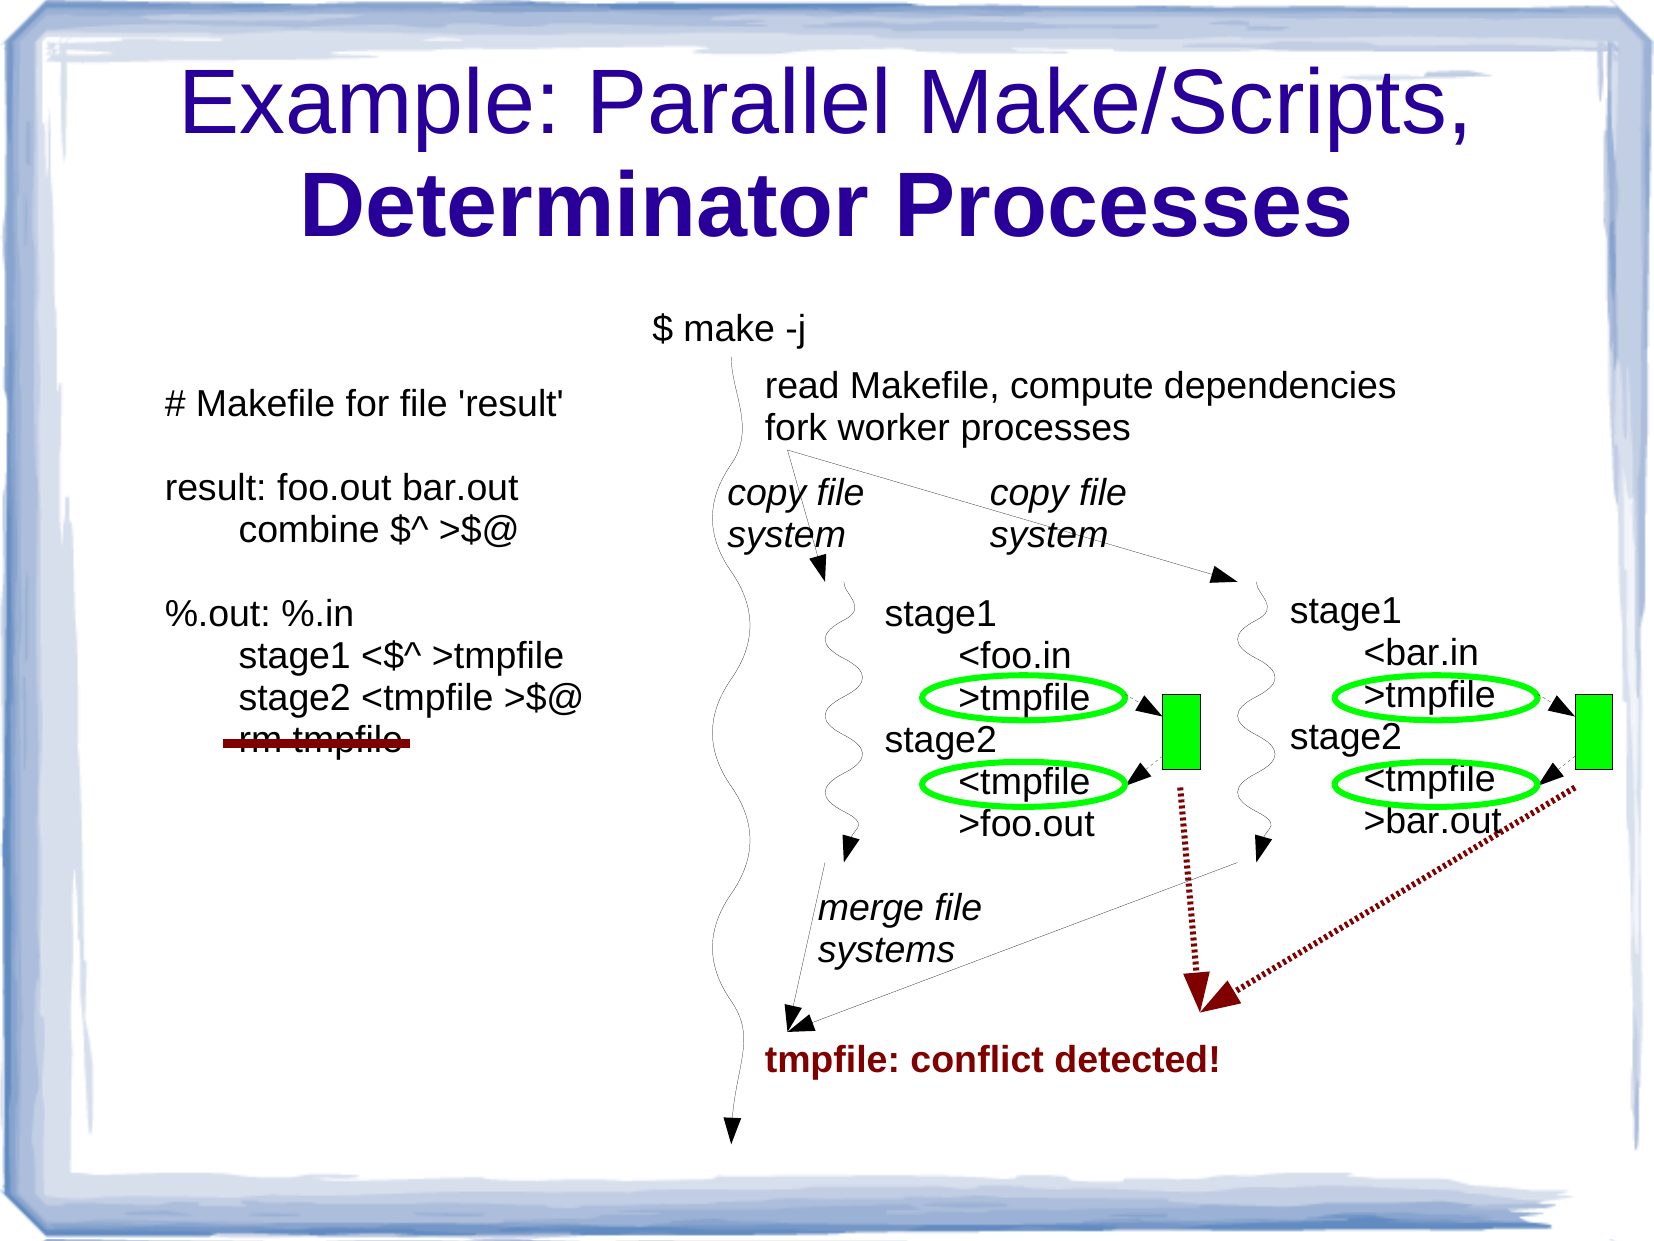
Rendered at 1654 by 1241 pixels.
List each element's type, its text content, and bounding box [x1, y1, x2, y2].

text_box read Makefile, compute dependencies fork worker processes [749, 356, 1576, 456]
text_box stage1 <foo.in >tmpfile stage2 <tmpfile >foo.out [869, 585, 1126, 853]
text_box stage1 <bar.in >tmpfile stage2 <tmpfile >bar.out [1275, 581, 1531, 849]
title Example: Parallel Make/Scripts, Determinator Processes [82, 49, 1571, 257]
text_box [1575, 694, 1613, 770]
text_box [1162, 694, 1201, 770]
text_box tmpfile: conflict detected! [750, 1030, 1313, 1088]
text_box stage1 <foo.in >tmpfile stage2 <tmpfile >foo.out [926, 679, 1121, 717]
text_box stage1 <bar.in >tmpfile stage2 <tmpfile >bar.out [1338, 765, 1531, 803]
text_box copy file system [975, 463, 1163, 563]
text_box copy file system [712, 463, 901, 563]
text_box stage1 <foo.in >tmpfile stage2 <tmpfile >foo.out [926, 765, 1121, 803]
text_box merge file systems [803, 879, 1029, 978]
text_box $ make -j [637, 300, 901, 357]
picture [0, 0, 1654, 1241]
text_box stage1 <bar.in >tmpfile stage2 <tmpfile >bar.out [1338, 679, 1531, 717]
text_box # Makefile for file 'result' result: foo.out bar.out combine $^ >$@ %.out: %.in stage1 <$^ >tmpfile stage2 <tmpfile >$@ rm tmpfile [150, 375, 676, 810]
